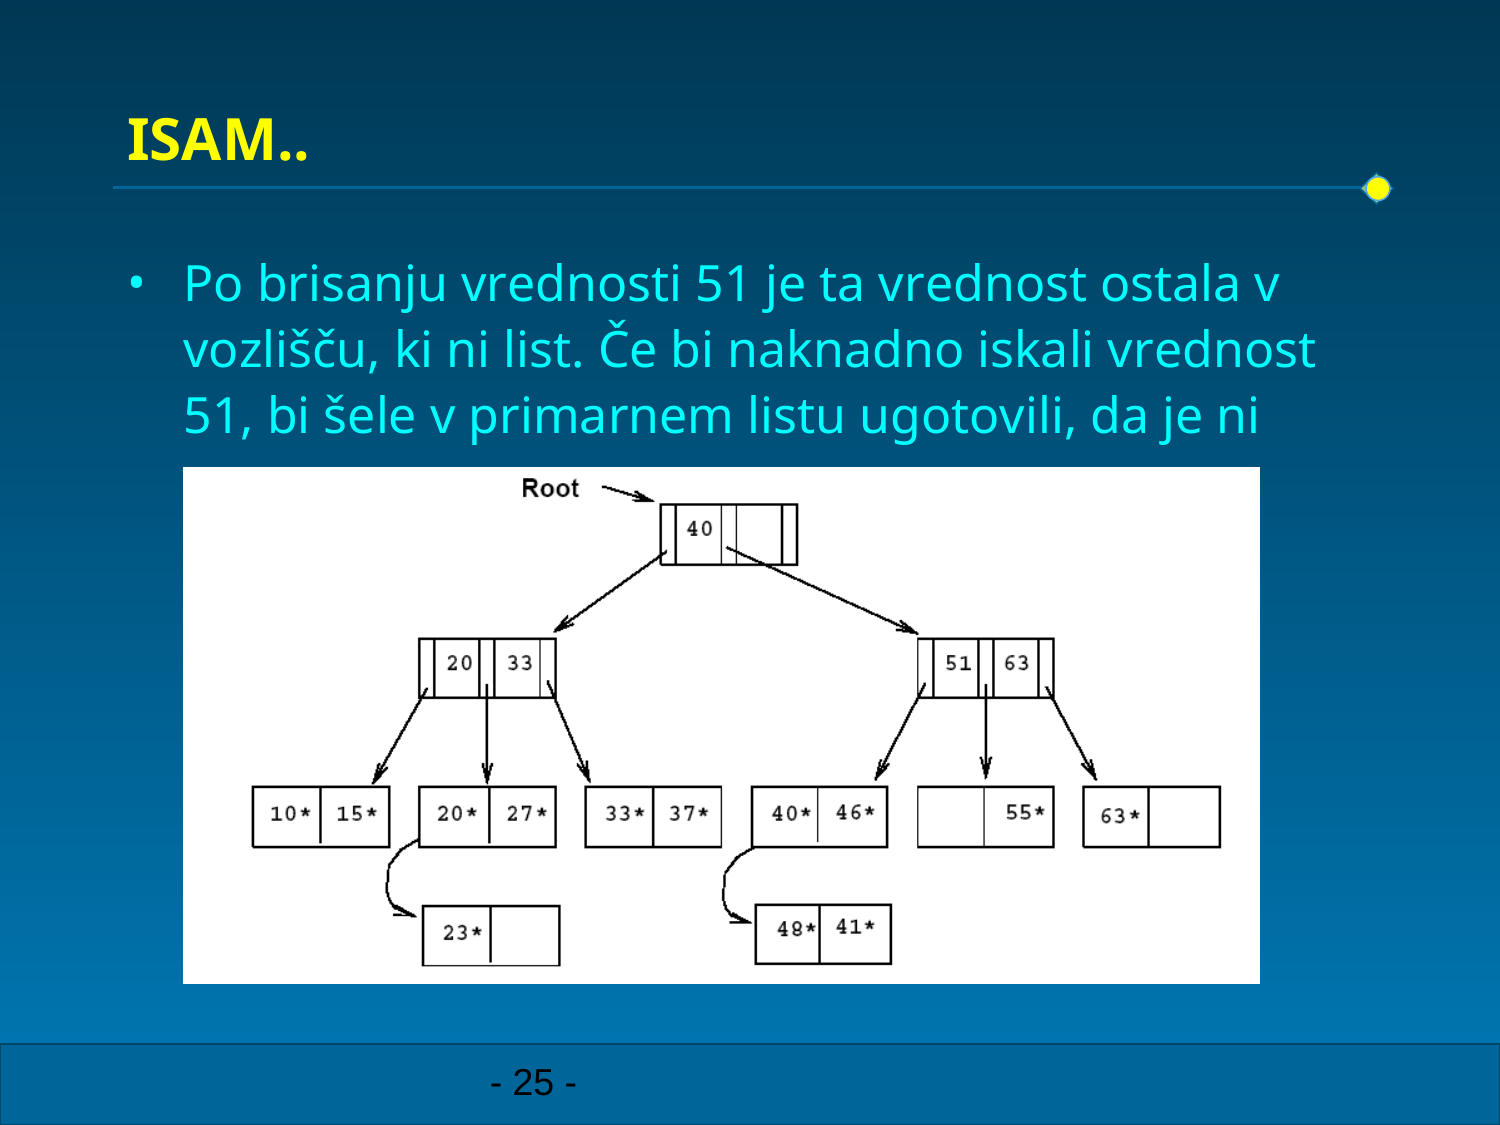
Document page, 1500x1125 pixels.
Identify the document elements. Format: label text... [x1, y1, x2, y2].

picture [184, 468, 1259, 983]
list Po brisanju vrednosti 51 je ta vrednost ostala v vozlišču, ki ni list. Če bi naknadno iskali vrednost 51, bi šele v primarnem listu ugotovili, da je ni [112, 237, 1388, 963]
title ISAM.. [112, 94, 1388, 181]
